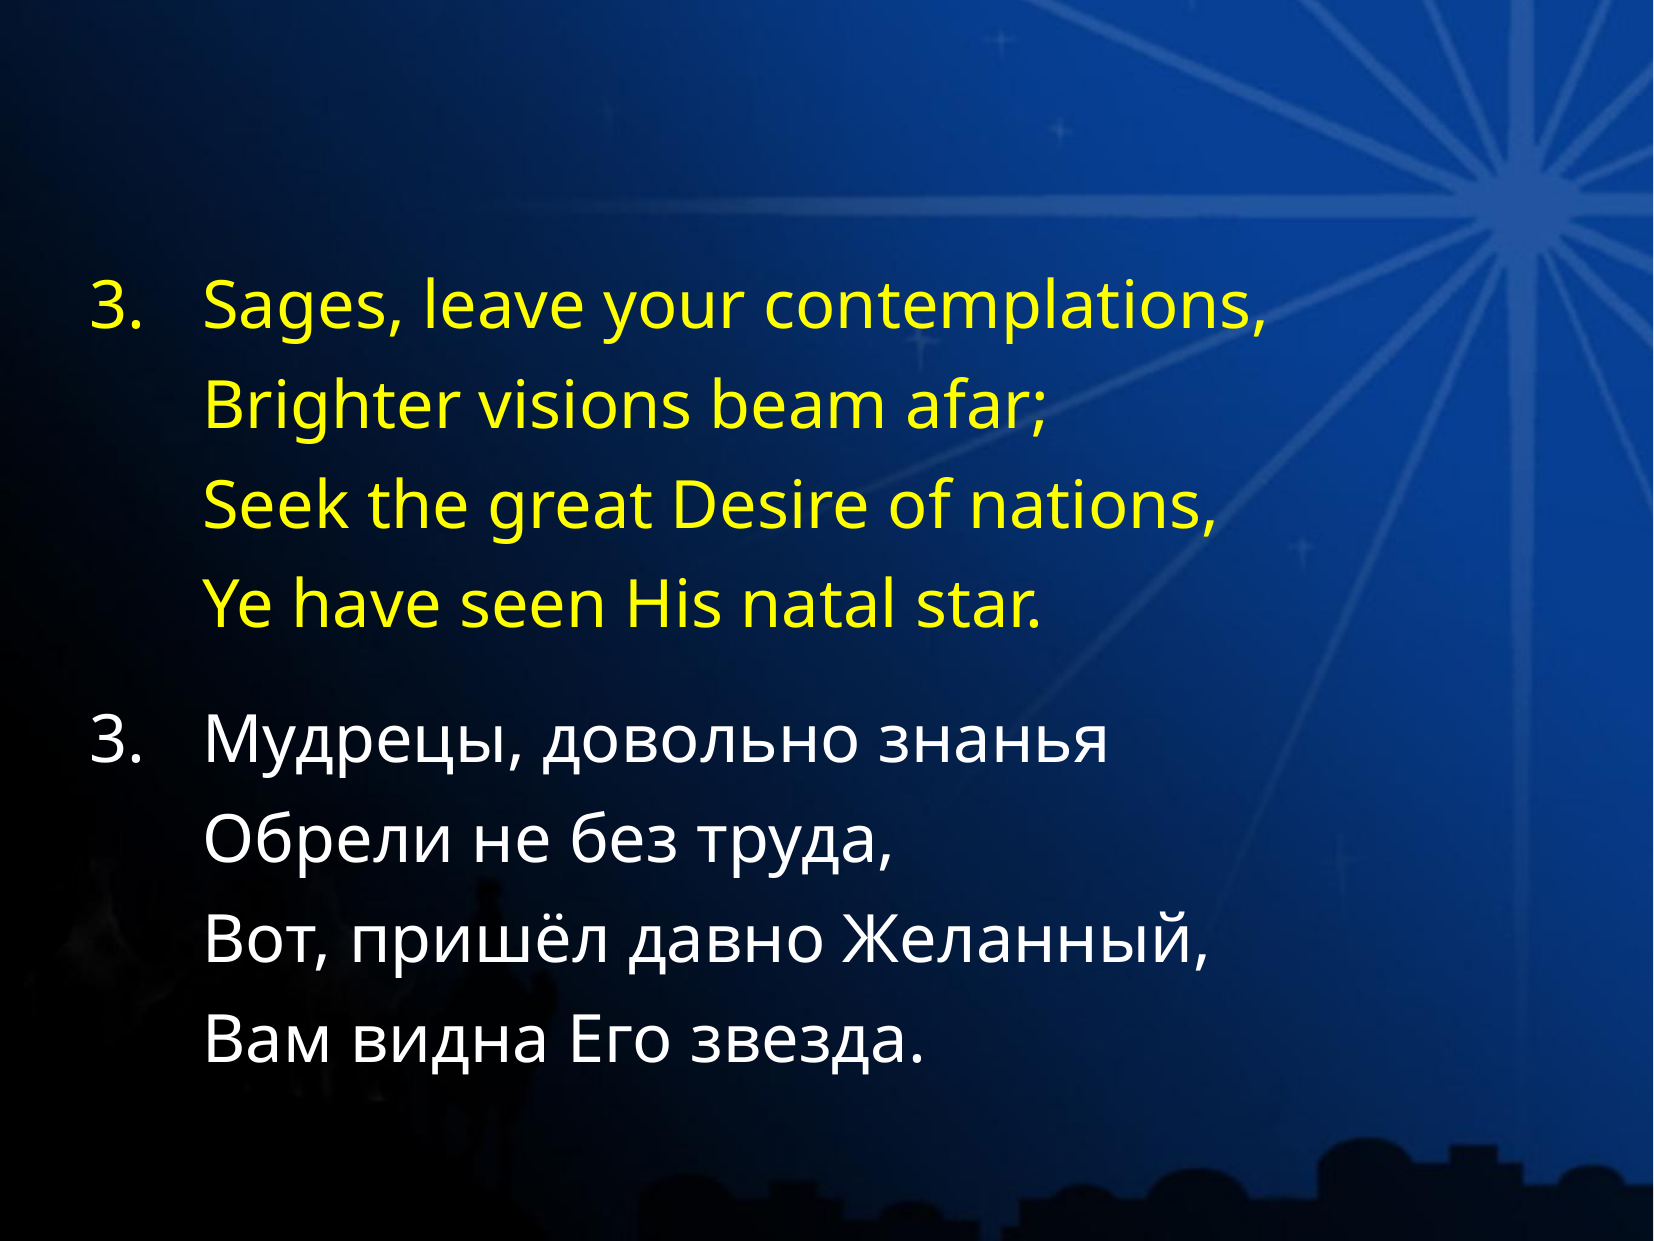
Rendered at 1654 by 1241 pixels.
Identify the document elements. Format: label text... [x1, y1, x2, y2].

text_box 3. Sages, leave your contemplations, Brighter visions beam afar; Seek the great Desire of nations, Ye have seen His natal star. [75, 150, 1576, 638]
text_box 3. Мудрецы, довольно знанья Обрели не без труда, Вот, пришёл давно Желанный, Вам видна Его звезда. [75, 675, 1576, 1163]
picture [0, 0, 1654, 1241]
